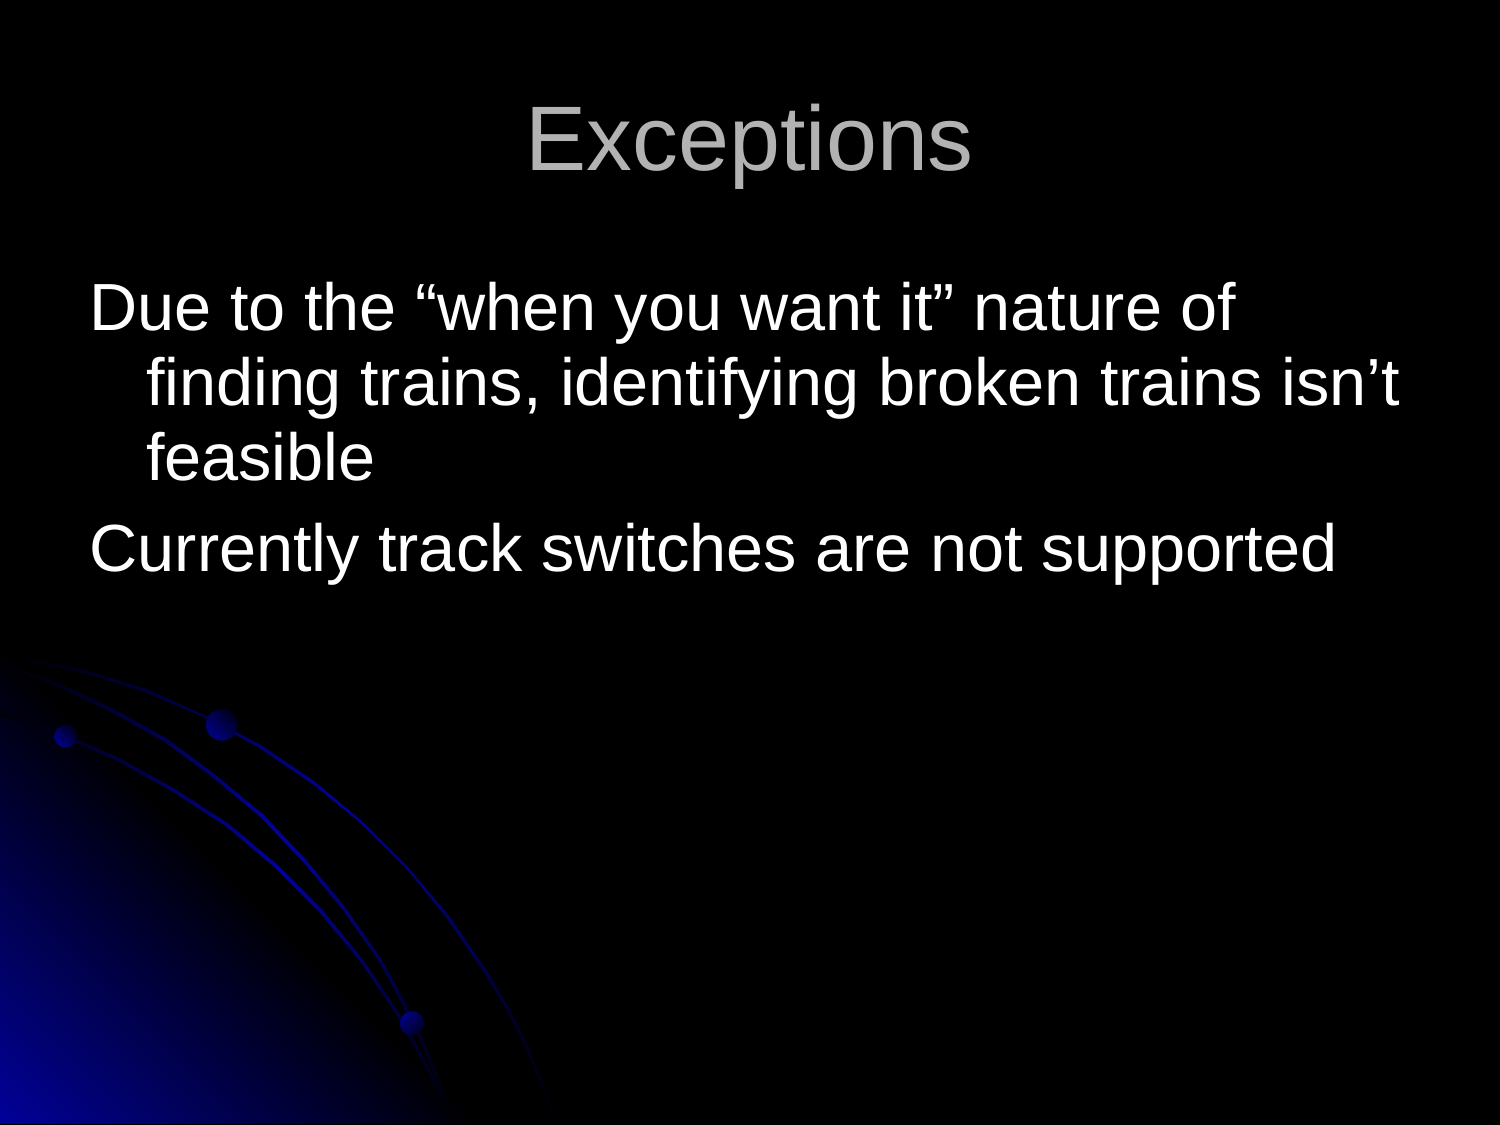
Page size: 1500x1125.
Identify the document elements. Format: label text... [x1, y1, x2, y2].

list Due to the “when you want it” nature of finding trains, identifying broken trains isn’t feasible Currently track switches are not supported [75, 262, 1426, 1006]
title Exceptions [75, 45, 1426, 233]
